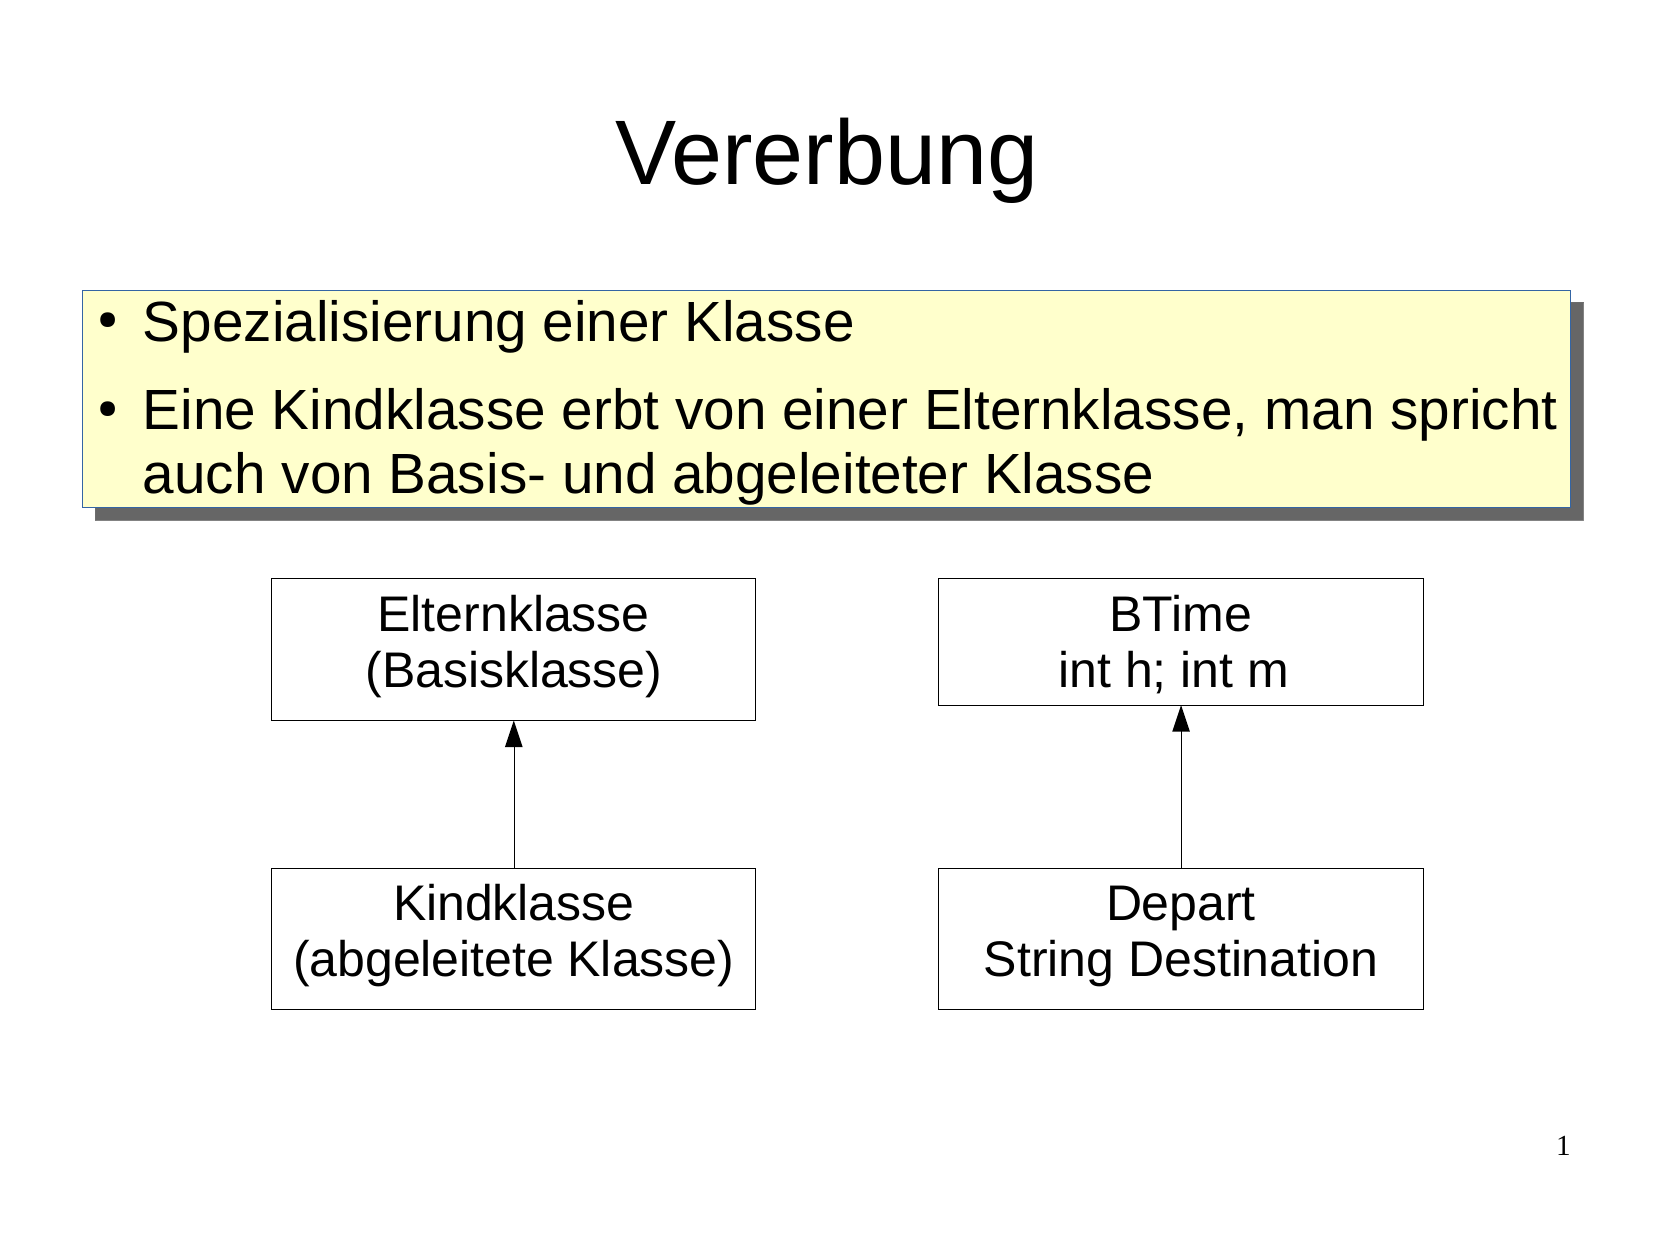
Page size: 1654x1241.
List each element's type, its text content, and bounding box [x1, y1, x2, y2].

text_box Depart String Destination [938, 868, 1424, 1010]
list Spezialisierung einer Klasse Eine Kindklasse erbt von einer Elternklasse, man spricht auch von Basis- und abgeleiteter Klasse [82, 290, 1571, 508]
title Vererbung [82, 49, 1571, 257]
text_box BTime int h; int m [938, 578, 1424, 706]
text_box Kindklasse (abgeleitete Klasse) [271, 868, 756, 1010]
text_box Elternklasse (Basisklasse) [271, 578, 756, 721]
